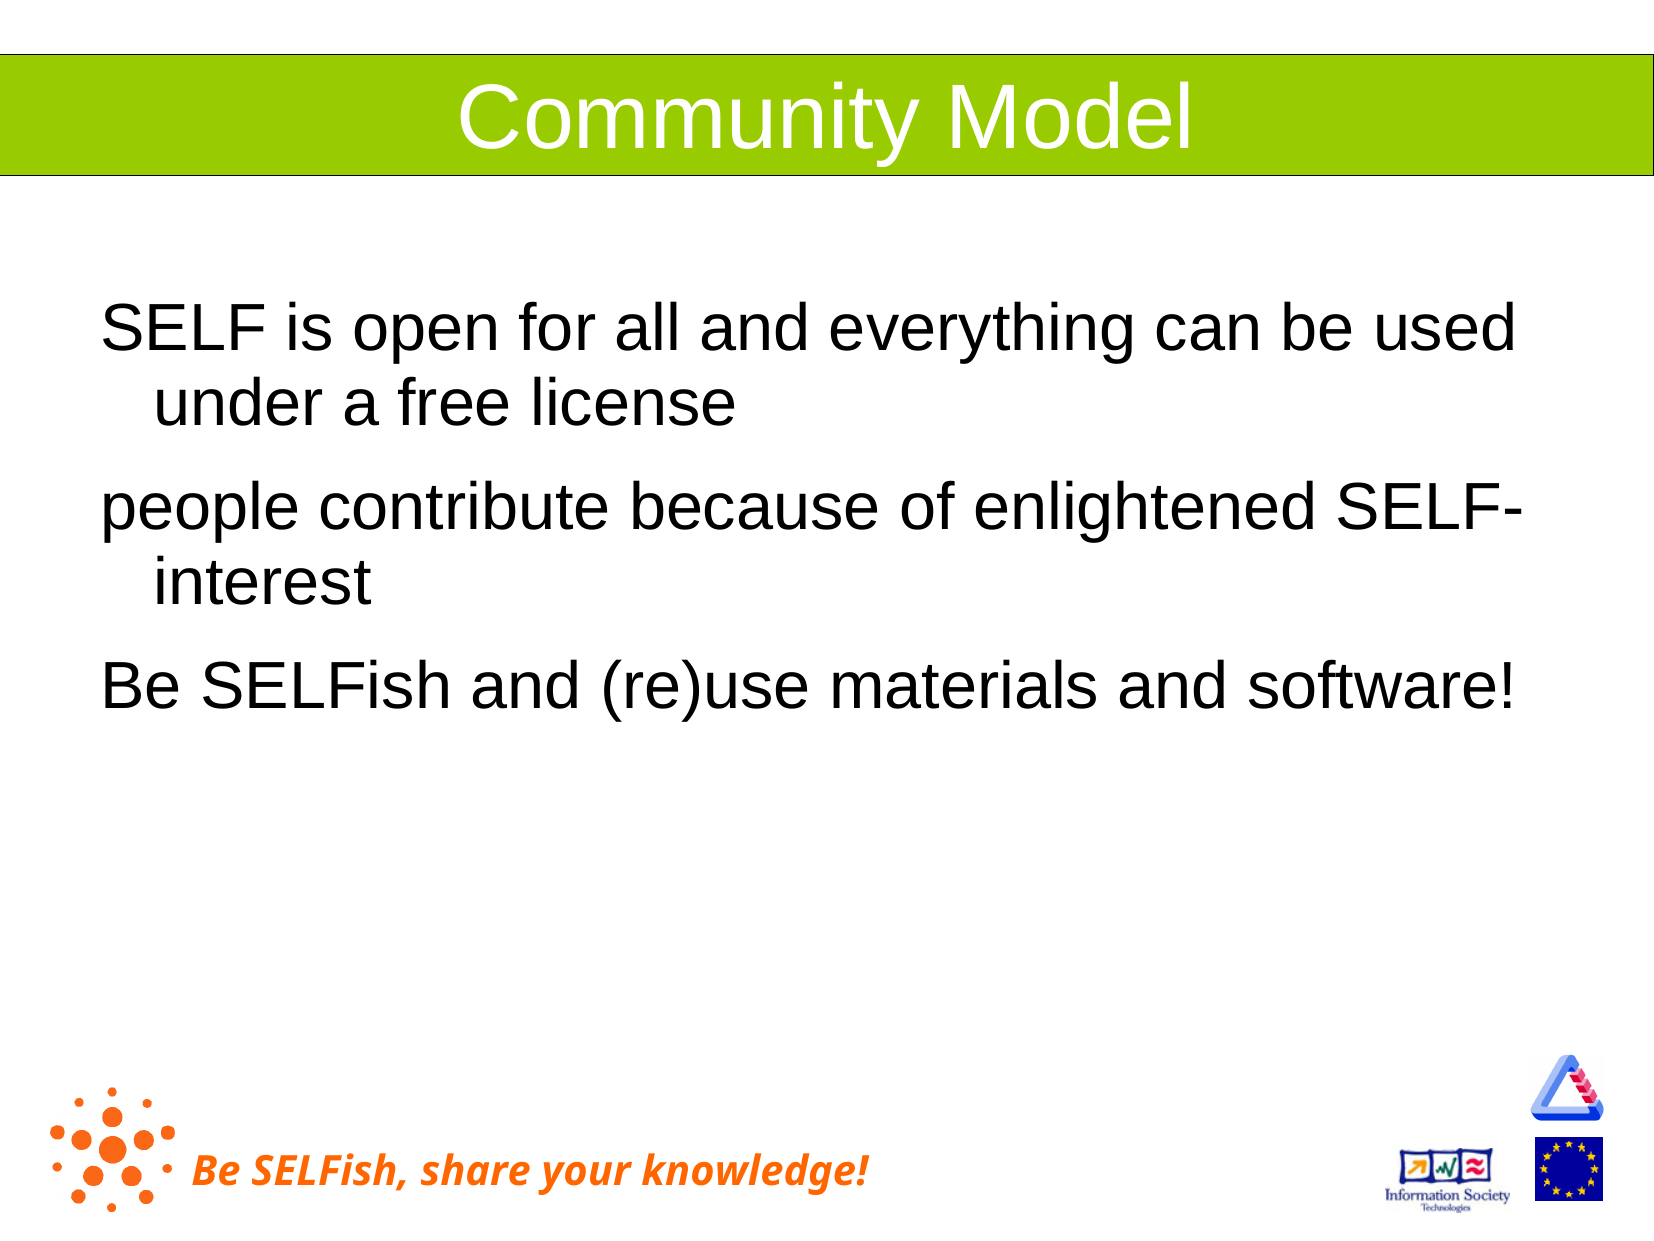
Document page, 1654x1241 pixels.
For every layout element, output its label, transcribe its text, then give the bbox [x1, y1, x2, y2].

title Community Model [82, 48, 1571, 185]
picture [1535, 1137, 1603, 1201]
list SELF is open for all and everything can be used under a free license people contribute because of enlightened SELF-interest Be SELFish and (re)use materials and software! [82, 290, 1571, 1109]
picture [50, 1087, 175, 1212]
picture [1385, 1148, 1510, 1213]
picture [1530, 1054, 1604, 1122]
